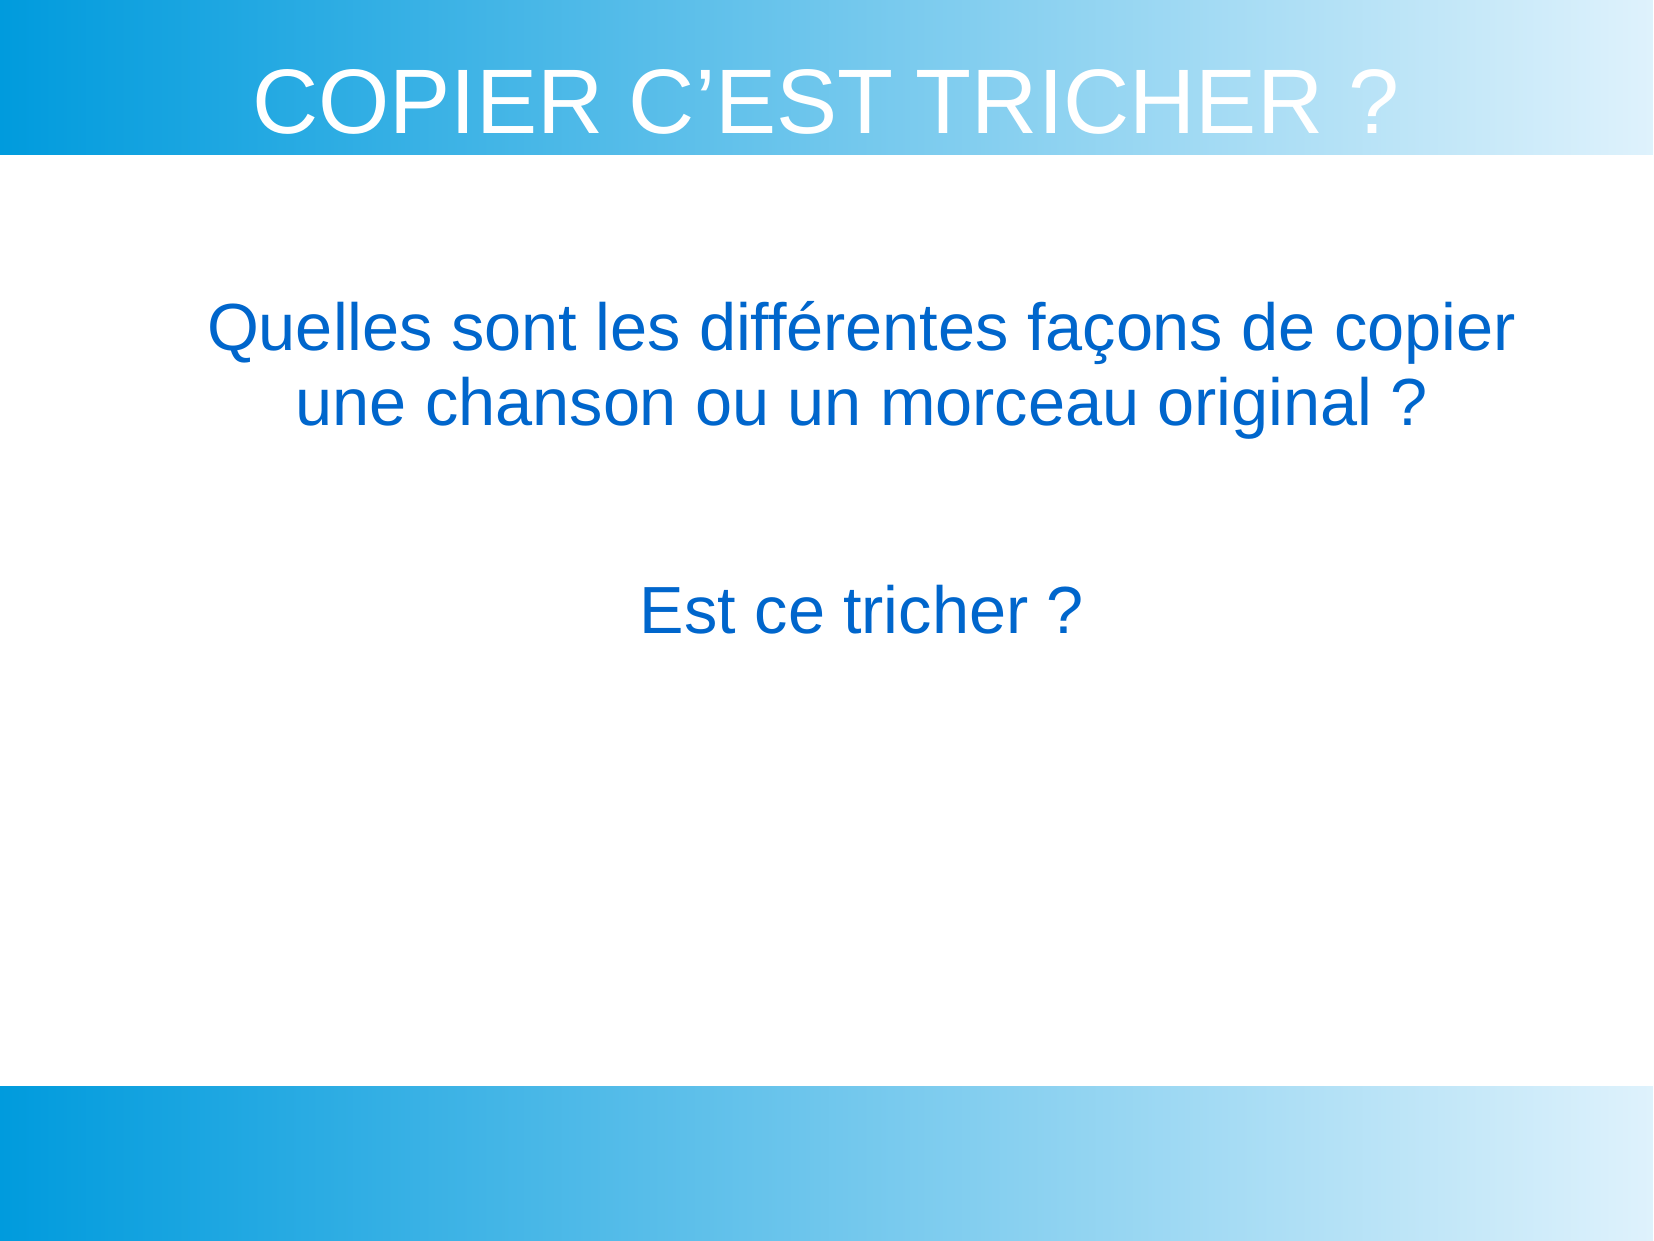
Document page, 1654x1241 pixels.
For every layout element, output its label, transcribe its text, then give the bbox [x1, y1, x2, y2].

title COPIER C’EST TRICHER ? [82, 49, 1571, 155]
list Quelles sont les différentes façons de copier une chanson ou un morceau original ? Est ce tricher ? [82, 290, 1571, 1010]
